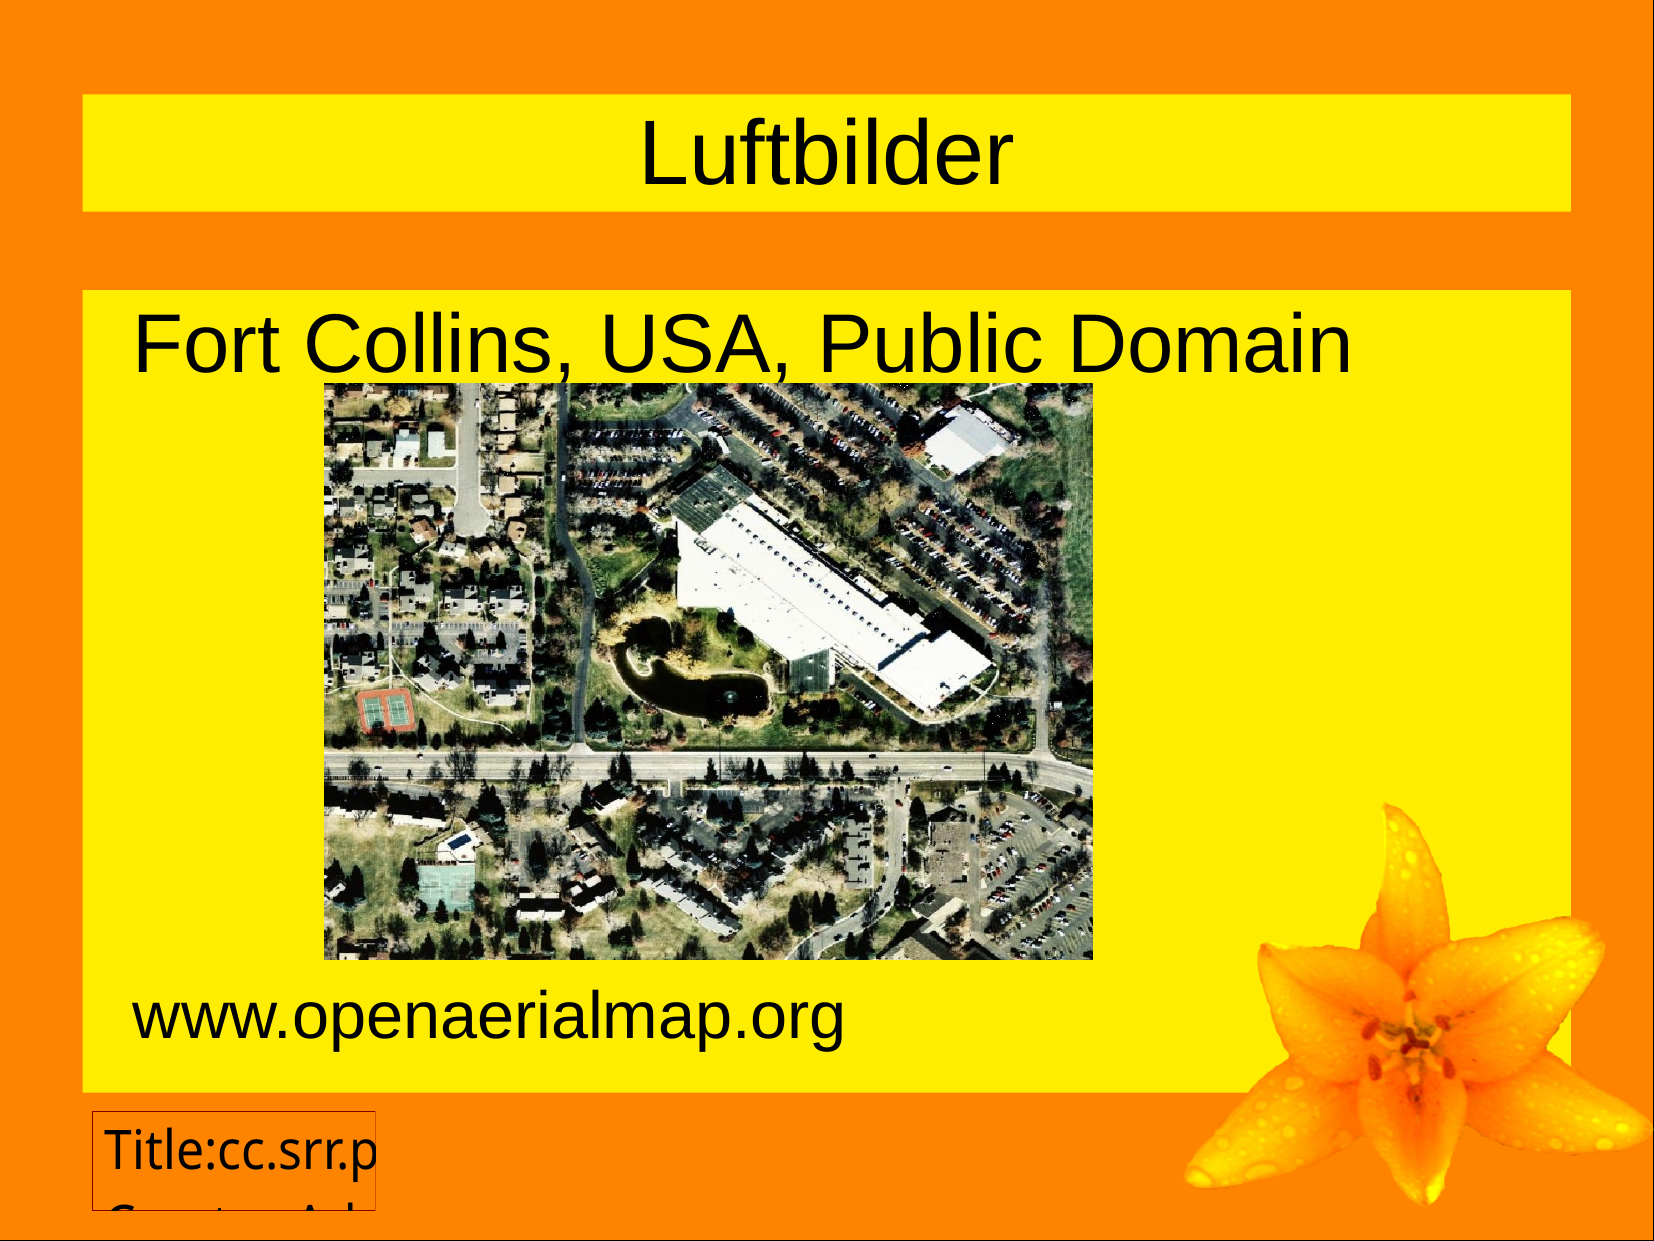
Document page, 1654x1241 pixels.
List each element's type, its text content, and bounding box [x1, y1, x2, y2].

text_box Fort Collins, USA, Public Domain www.openaerialmap.org [82, 290, 1571, 1093]
text_box Luftbilder [82, 94, 1571, 212]
picture [88, 1108, 376, 1211]
text_box [0, 0, 1654, 1241]
picture [1181, 767, 1654, 1241]
picture [324, 383, 1093, 960]
